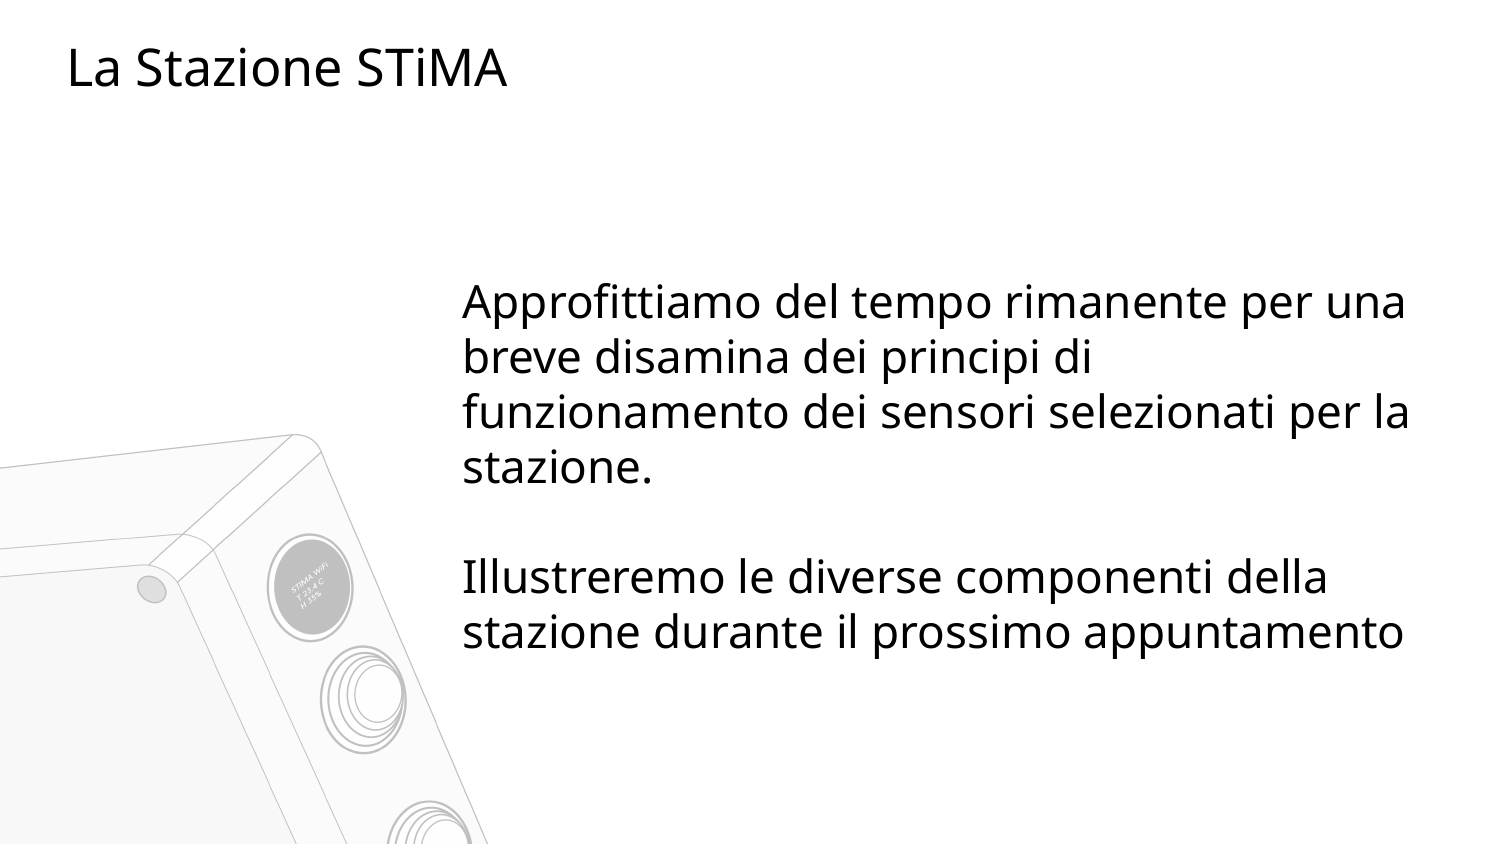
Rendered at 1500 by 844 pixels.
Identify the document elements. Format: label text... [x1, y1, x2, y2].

text_box Approfittiamo del tempo rimanente per una breve disamina dei principi di funzionamento dei sensori selezionati per la stazione. Illustreremo le diverse componenti della stazione durante il prossimo appuntamento [447, 257, 1449, 673]
title La Stazione STiMA [51, 31, 1449, 113]
picture [0, 434, 492, 844]
